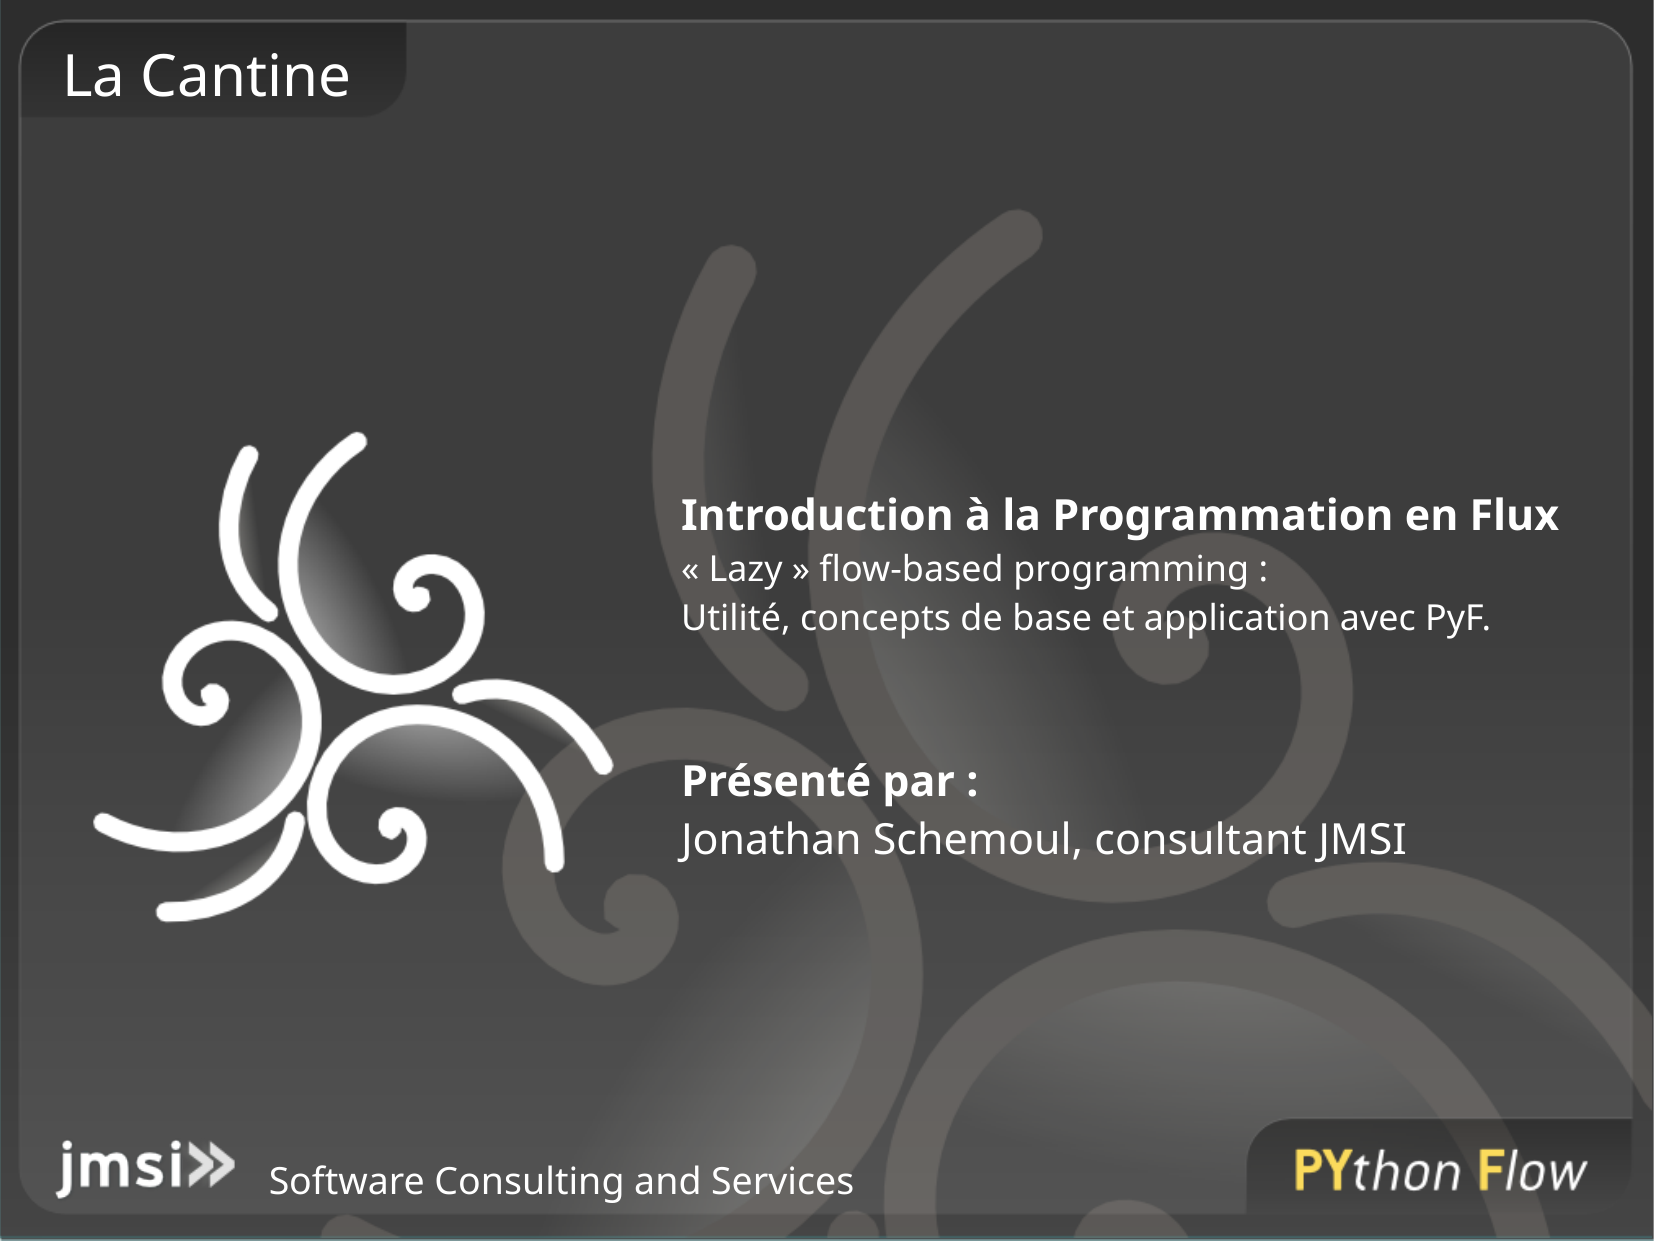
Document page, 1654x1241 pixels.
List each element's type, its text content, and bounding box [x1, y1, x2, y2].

list Introduction à la Programmation en Flux « Lazy » flow-based programming : Utilité, concepts de base et application avec PyF. Présenté par : Jonathan Schemoul, consultant JMSI [620, 484, 1595, 875]
picture [0, 0, 1654, 1241]
title La Cantine [29, 29, 384, 119]
